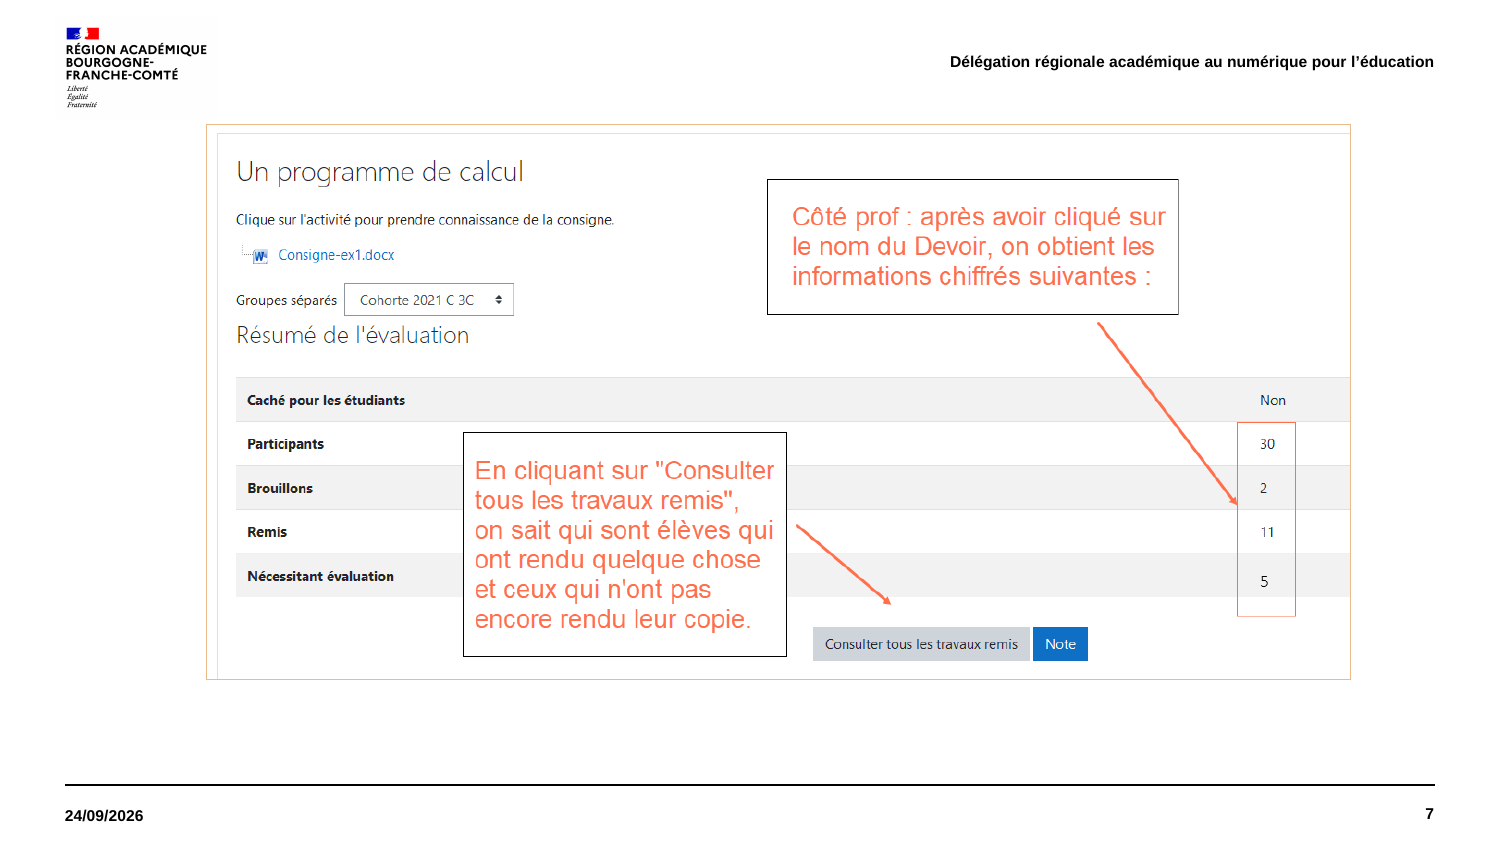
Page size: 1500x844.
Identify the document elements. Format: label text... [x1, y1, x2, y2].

text_box 23/04/2023 [64, 787, 245, 843]
text_box Délégation régionale académique au numérique pour l’éducation [944, 32, 1435, 91]
text_box <numéro> [1213, 784, 1435, 843]
picture [206, 123, 1351, 680]
picture [55, 16, 218, 119]
